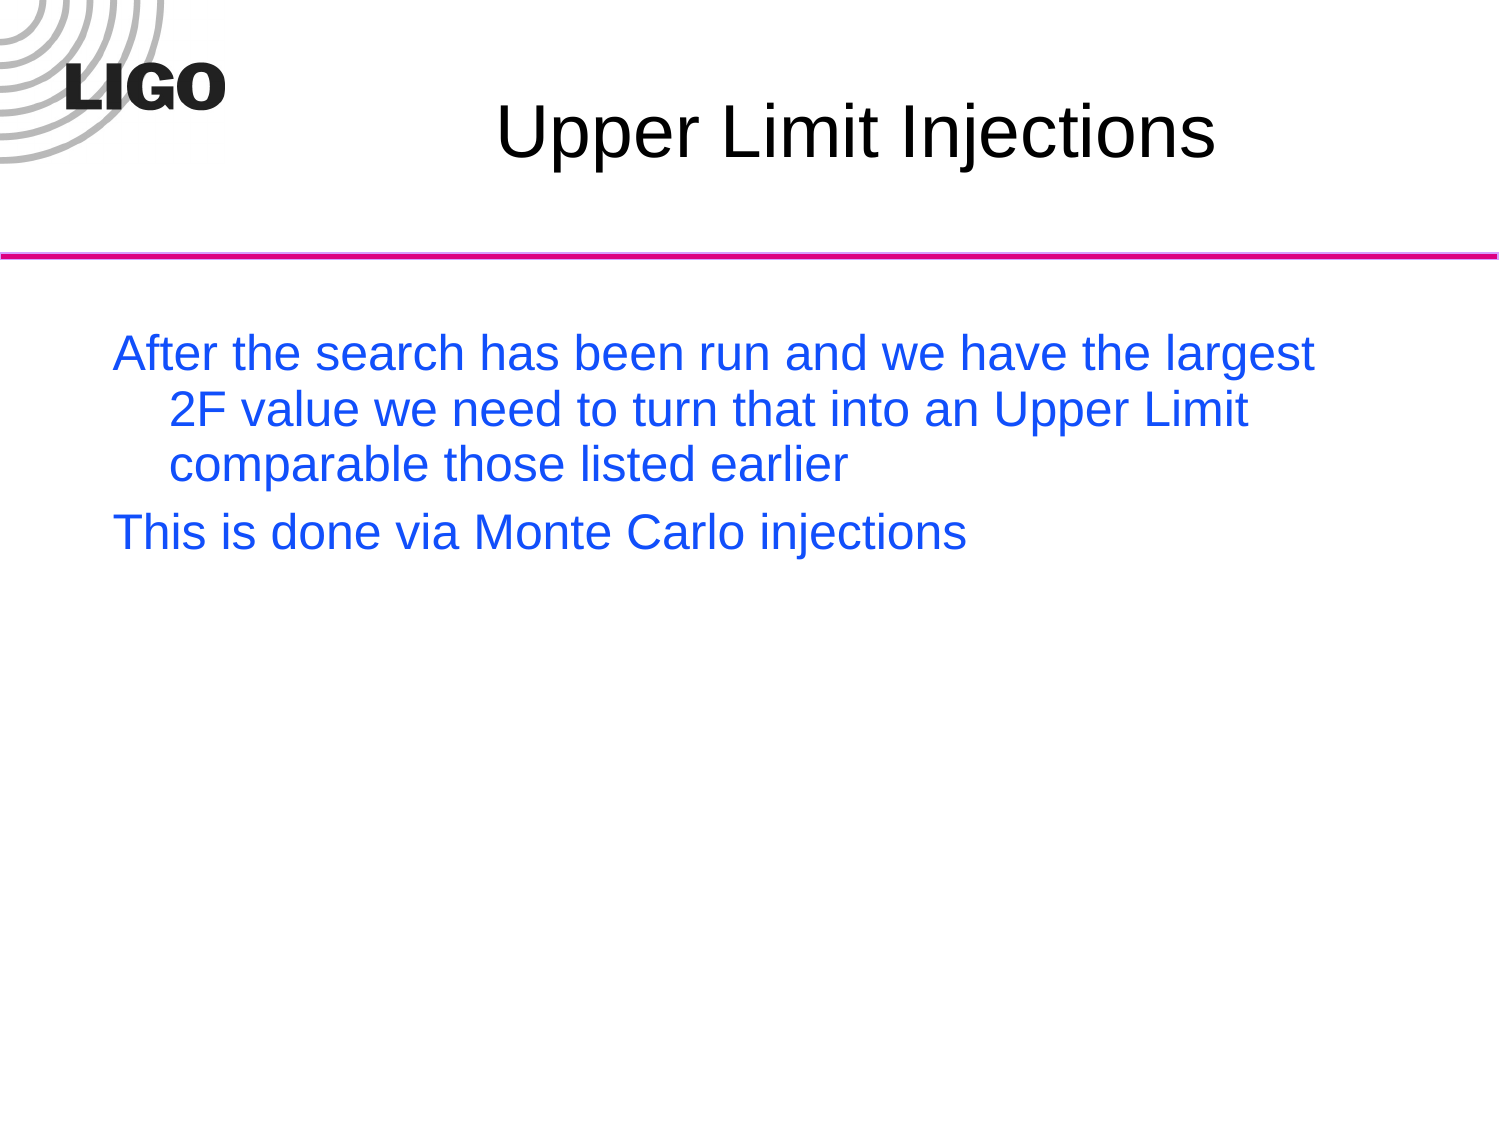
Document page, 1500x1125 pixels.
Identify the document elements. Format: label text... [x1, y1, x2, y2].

list After the search has been run and we have the largest 2F value we need to turn that into an Upper Limit comparable those listed earlier This is done via Monte Carlo injections [112, 324, 1388, 1001]
title Upper Limit Injections [262, 37, 1450, 225]
